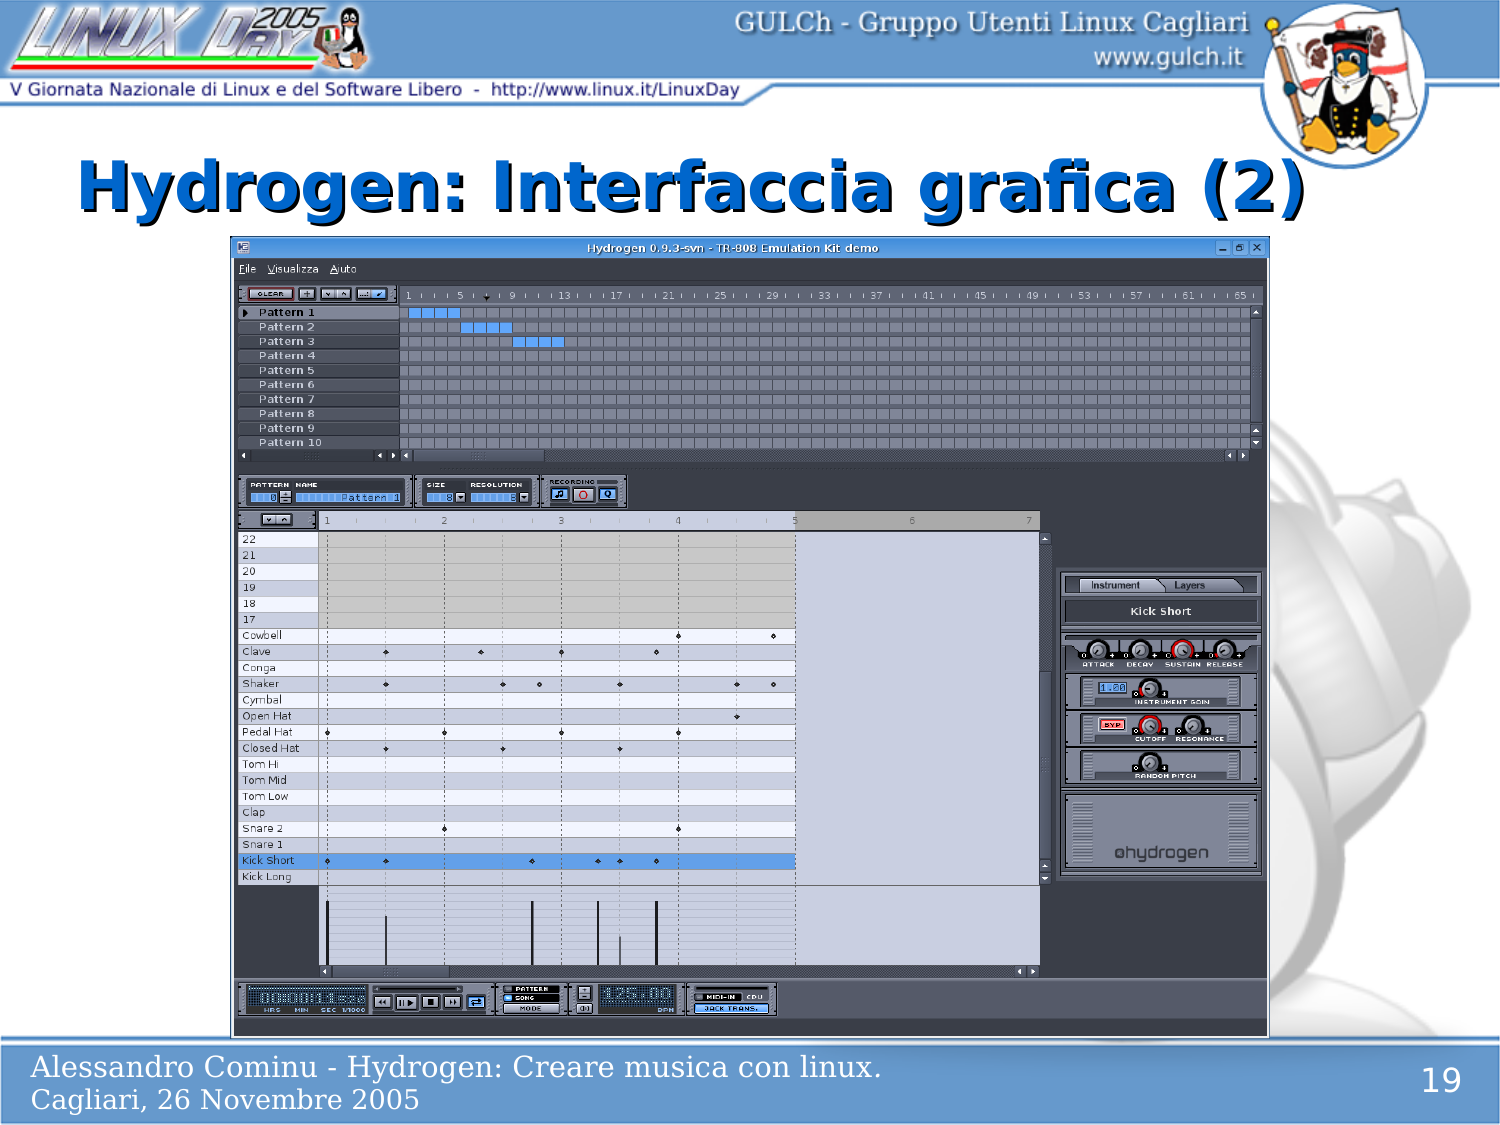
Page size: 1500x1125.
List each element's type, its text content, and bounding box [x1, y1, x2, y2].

title Hydrogen: Interfaccia grafica (2) [75, 148, 1477, 227]
picture [759, 1063, 767, 1076]
picture [0, 0, 1500, 1125]
